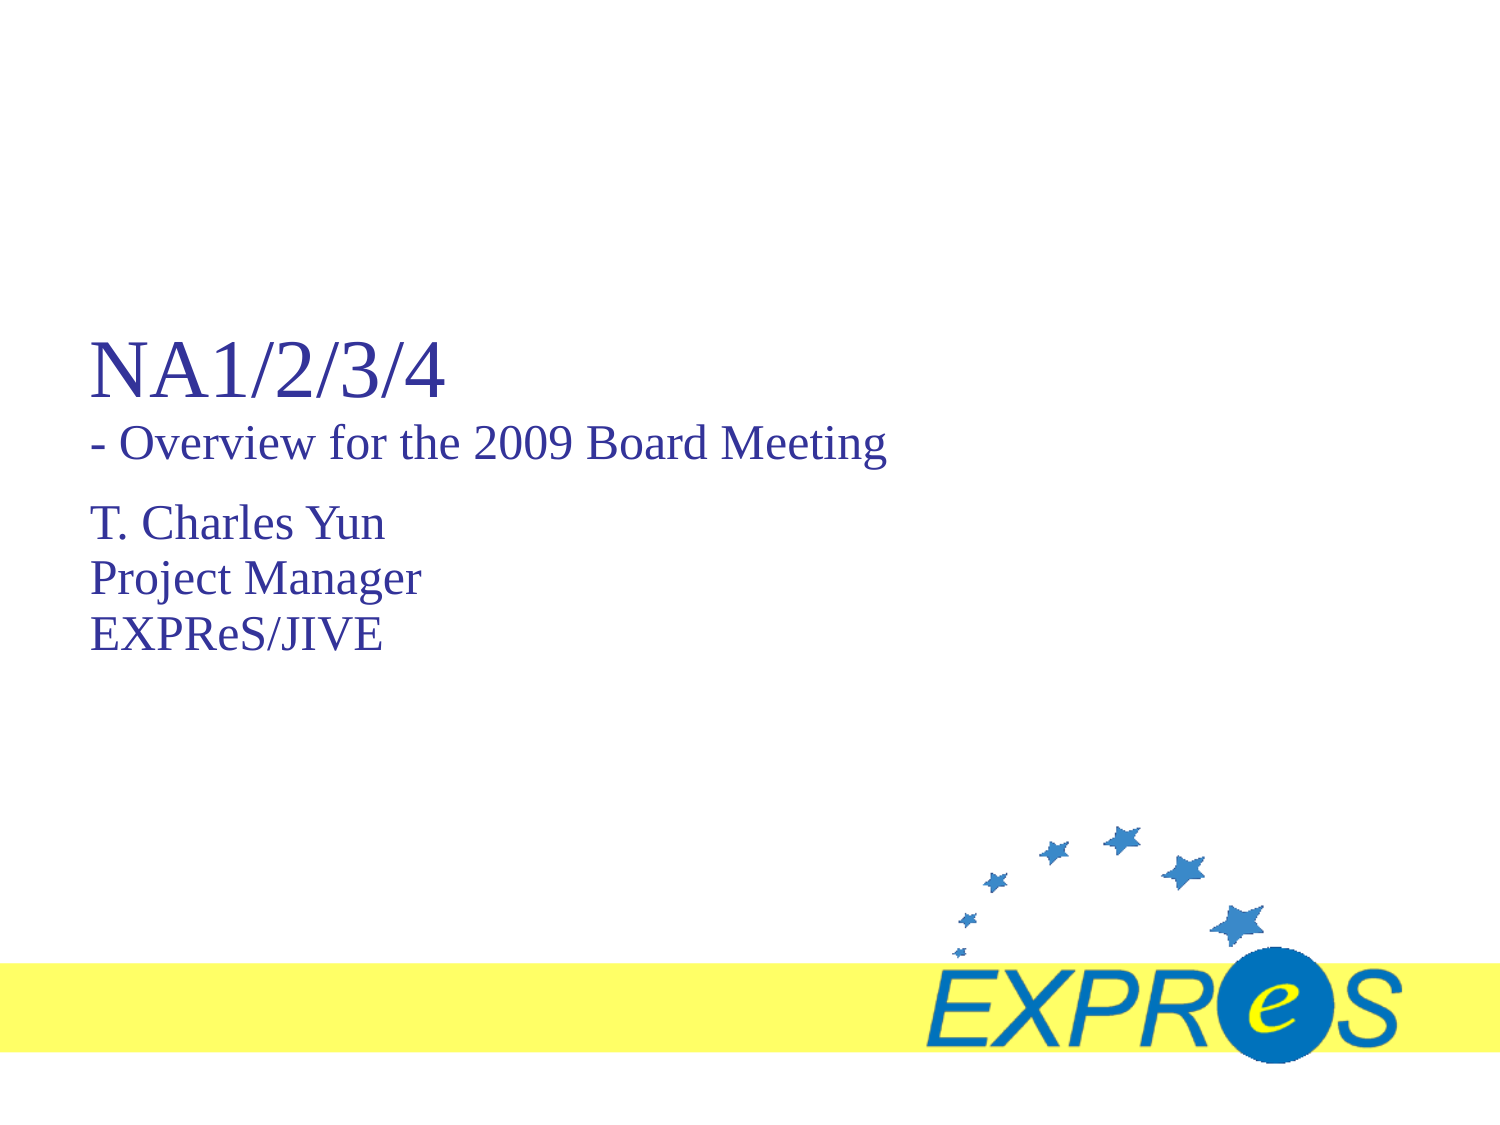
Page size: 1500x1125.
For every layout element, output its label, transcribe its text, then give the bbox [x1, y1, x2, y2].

title NA1/2/3/4 - Overview for the 2009 Board Meeting [75, 134, 1351, 479]
picture [0, 819, 1500, 1070]
subtitle T. Charles Yun Project Manager EXPReS/JIVE [75, 487, 1425, 984]
